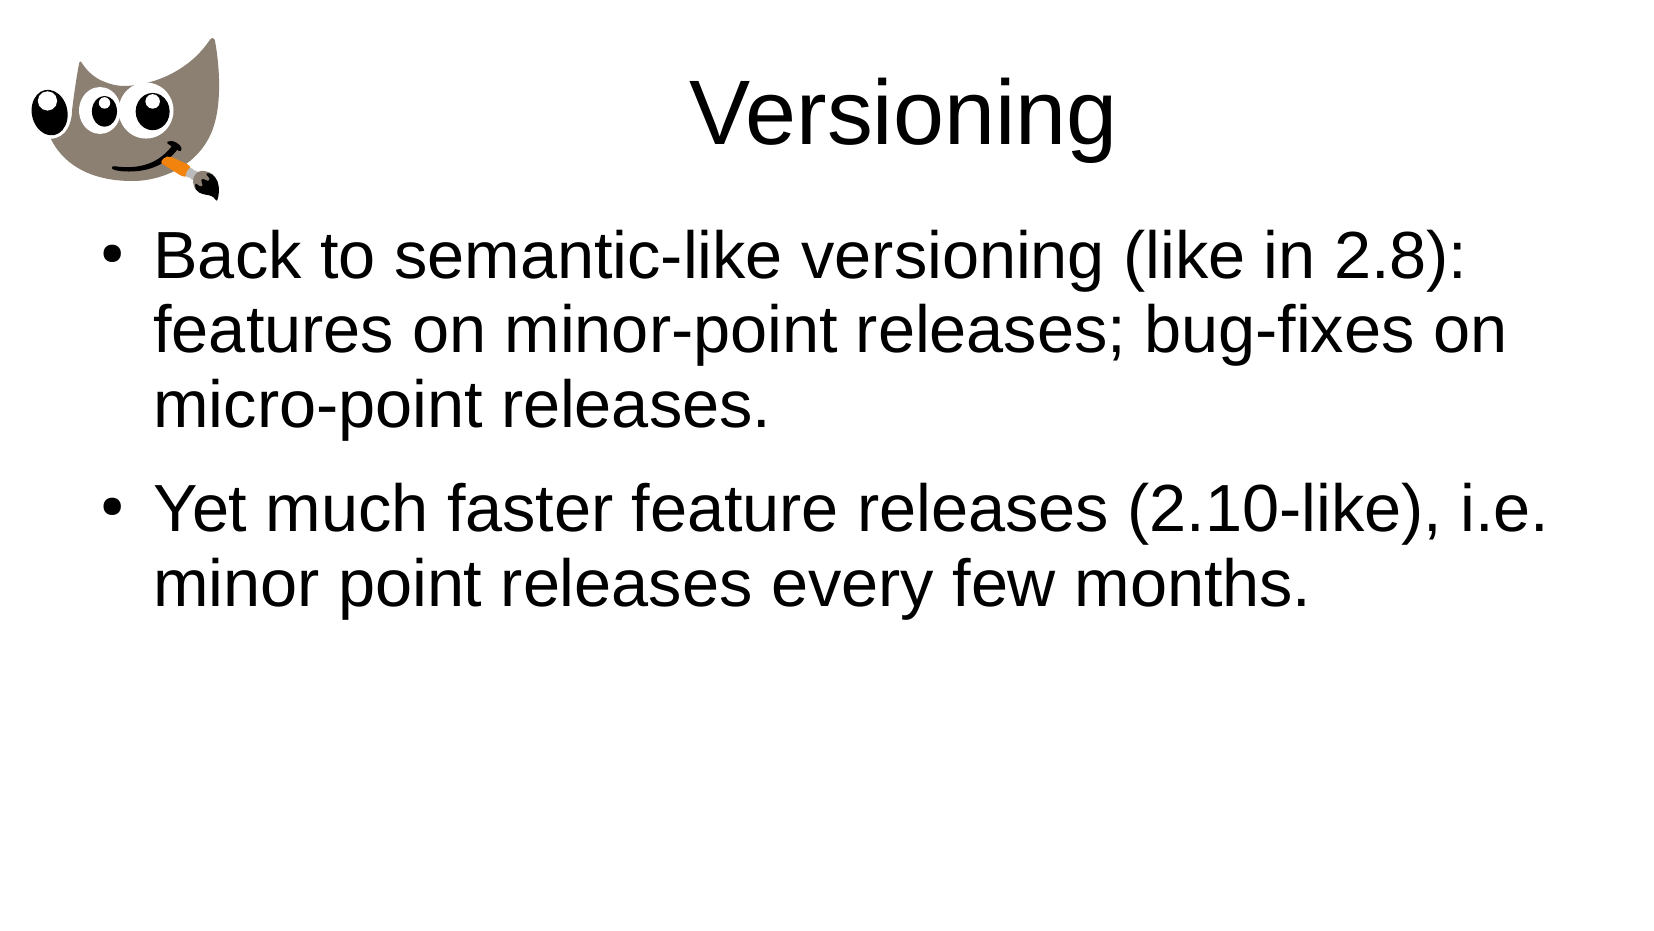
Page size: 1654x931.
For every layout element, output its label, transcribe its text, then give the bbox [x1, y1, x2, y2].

title Versioning [232, 37, 1576, 188]
list Back to semantic-like versioning (like in 2.8): features on minor-point releases; bug-fixes on micro-point releases. Yet much faster feature releases (2.10-like), i.e. minor point releases every few months. [82, 217, 1571, 758]
